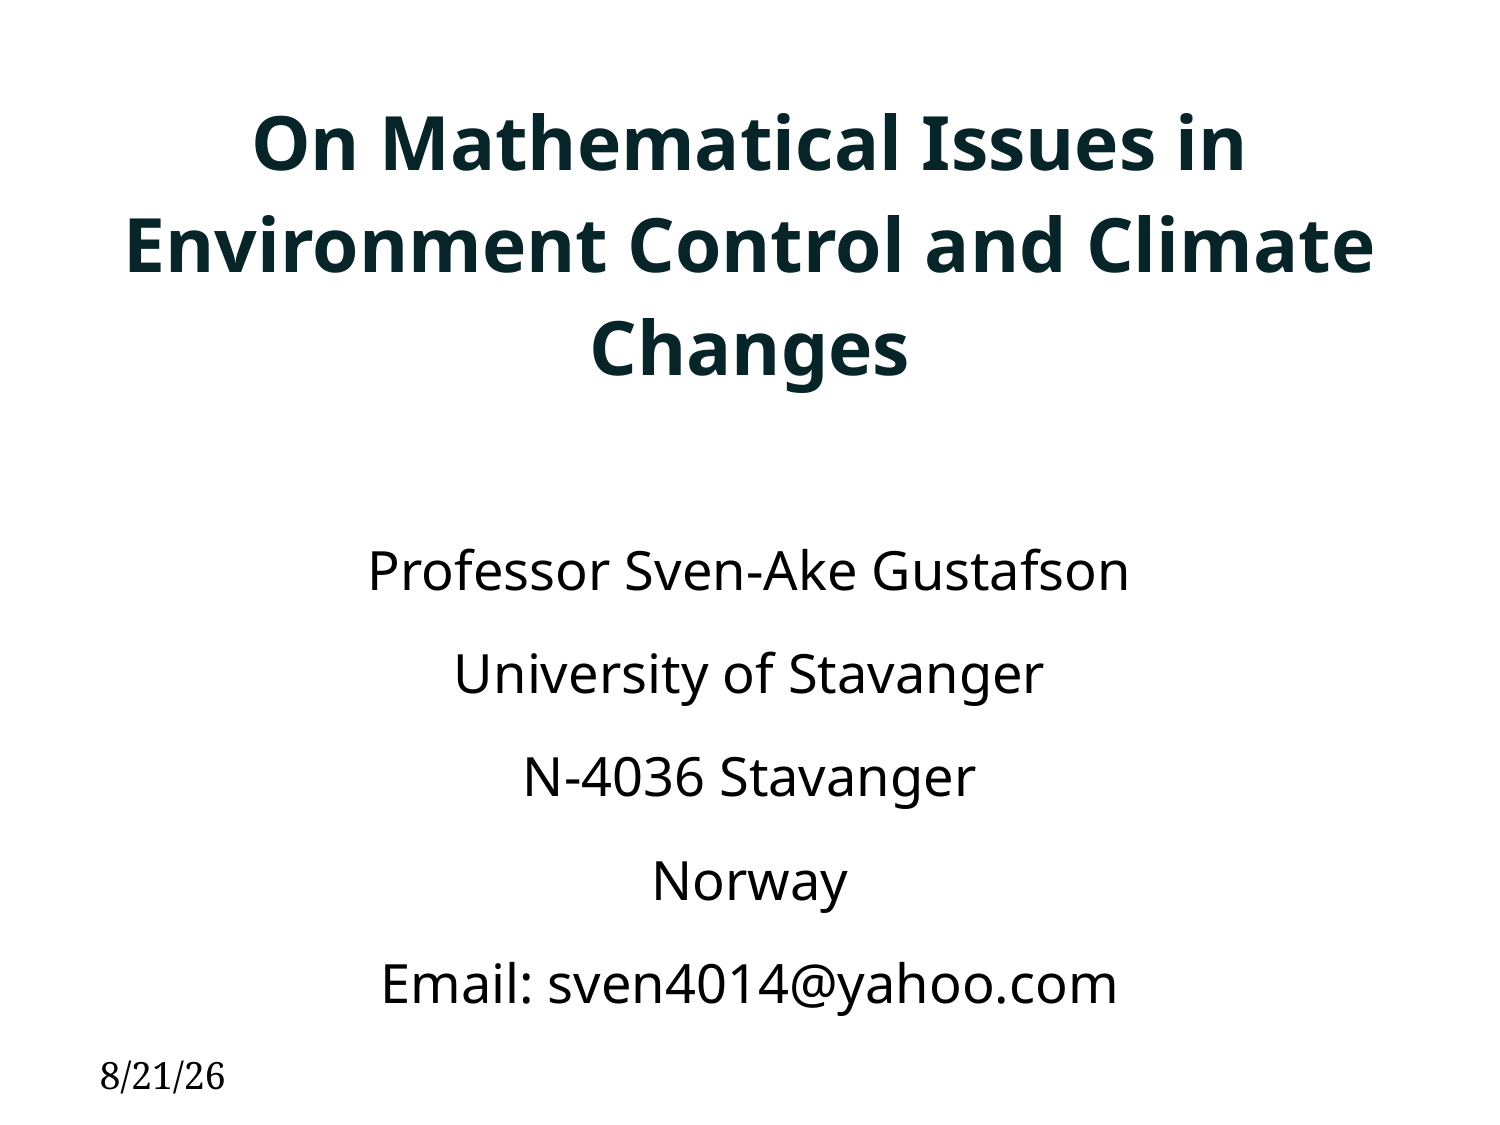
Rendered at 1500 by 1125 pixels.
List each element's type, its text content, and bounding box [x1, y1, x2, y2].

list Professor Sven-Ake Gustafson University of Stavanger N-4036 Stavanger Norway Email: sven4014@yahoo.com [75, 317, 1425, 1038]
title On Mathematical Issues in Environment Control and Climate Changes [75, 149, 1425, 317]
